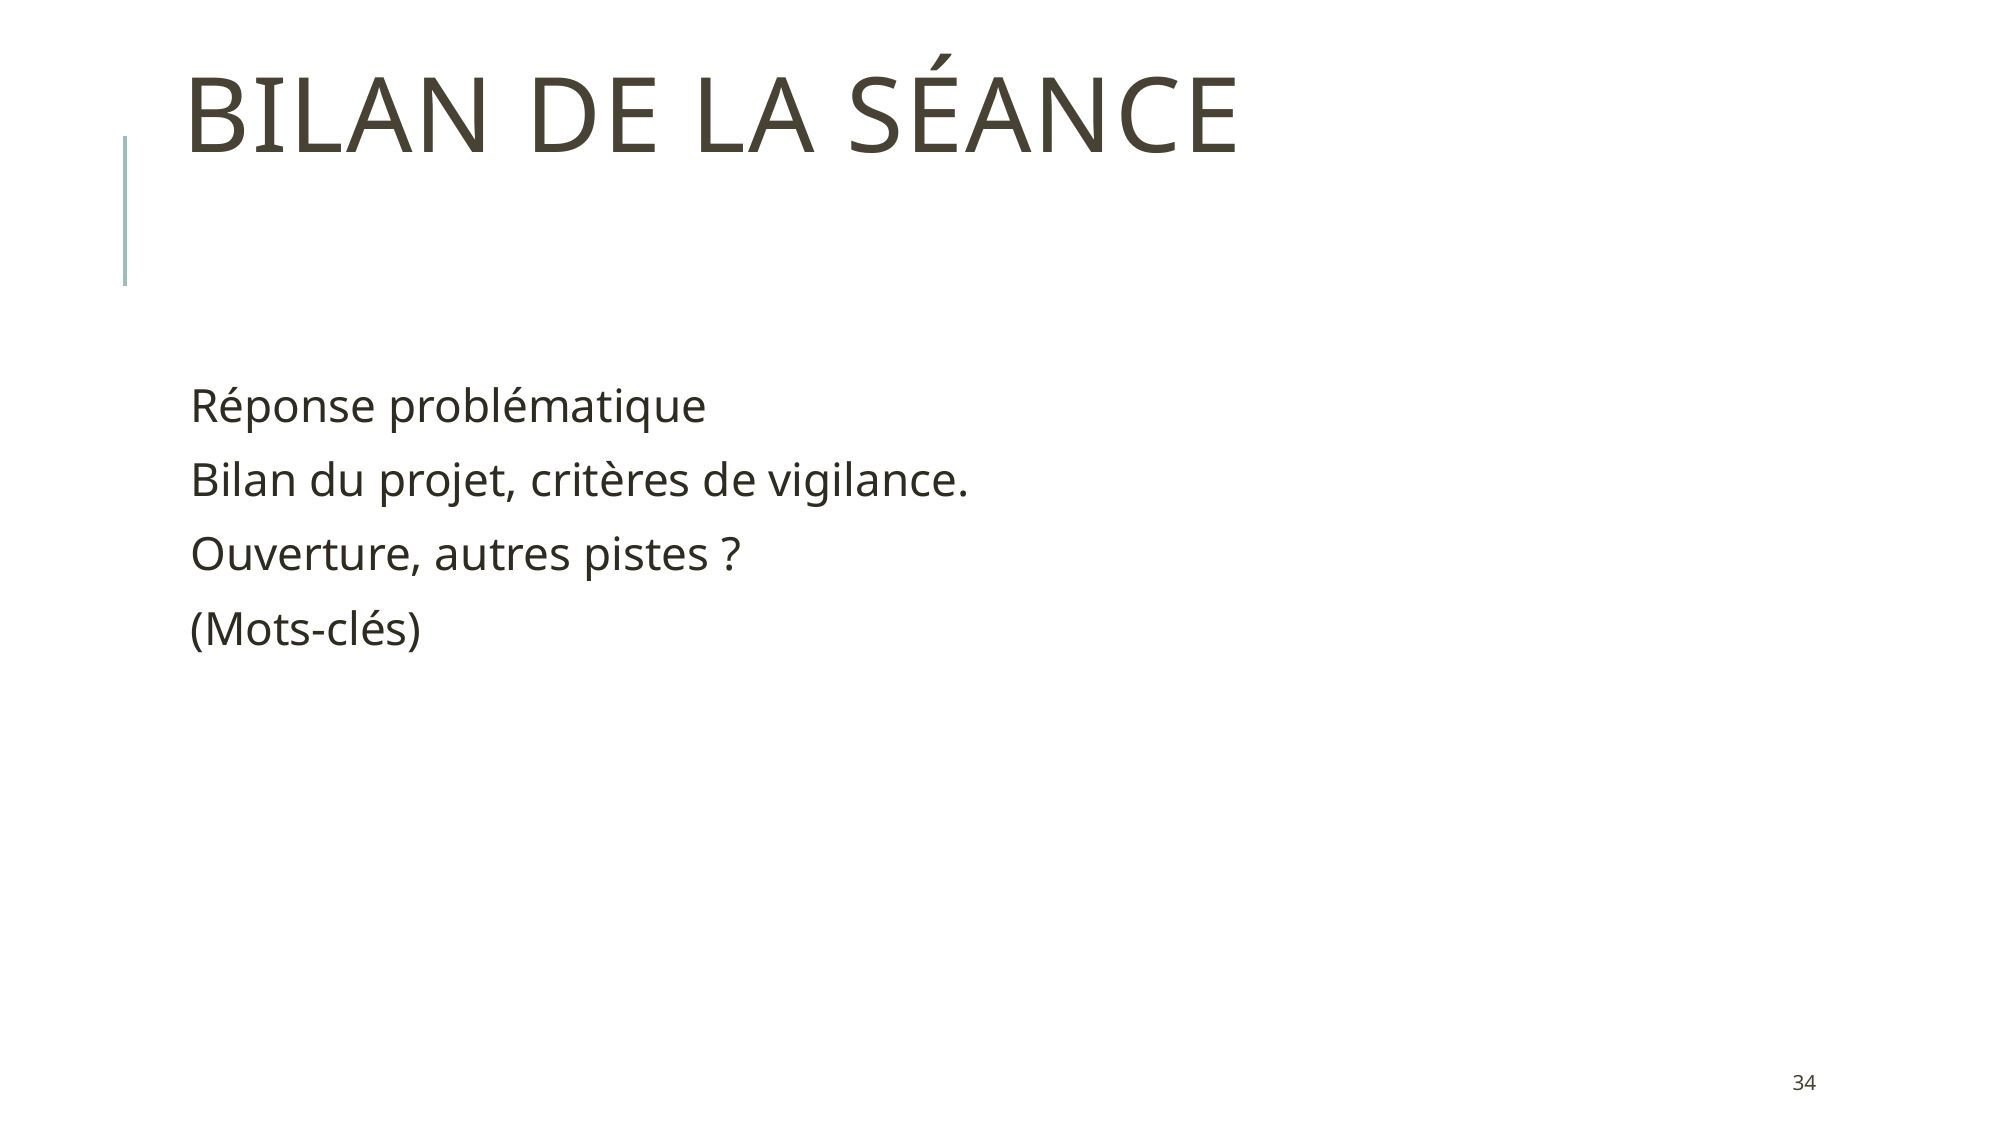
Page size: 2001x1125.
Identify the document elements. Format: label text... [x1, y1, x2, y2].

text_box 34 [1777, 1061, 1938, 1107]
title Bilan de la séance [168, 0, 1763, 246]
list Réponse problématique Bilan du projet, critères de vigilance. Ouverture, autres pistes ? (Mots-clés) [168, 375, 1763, 1036]
